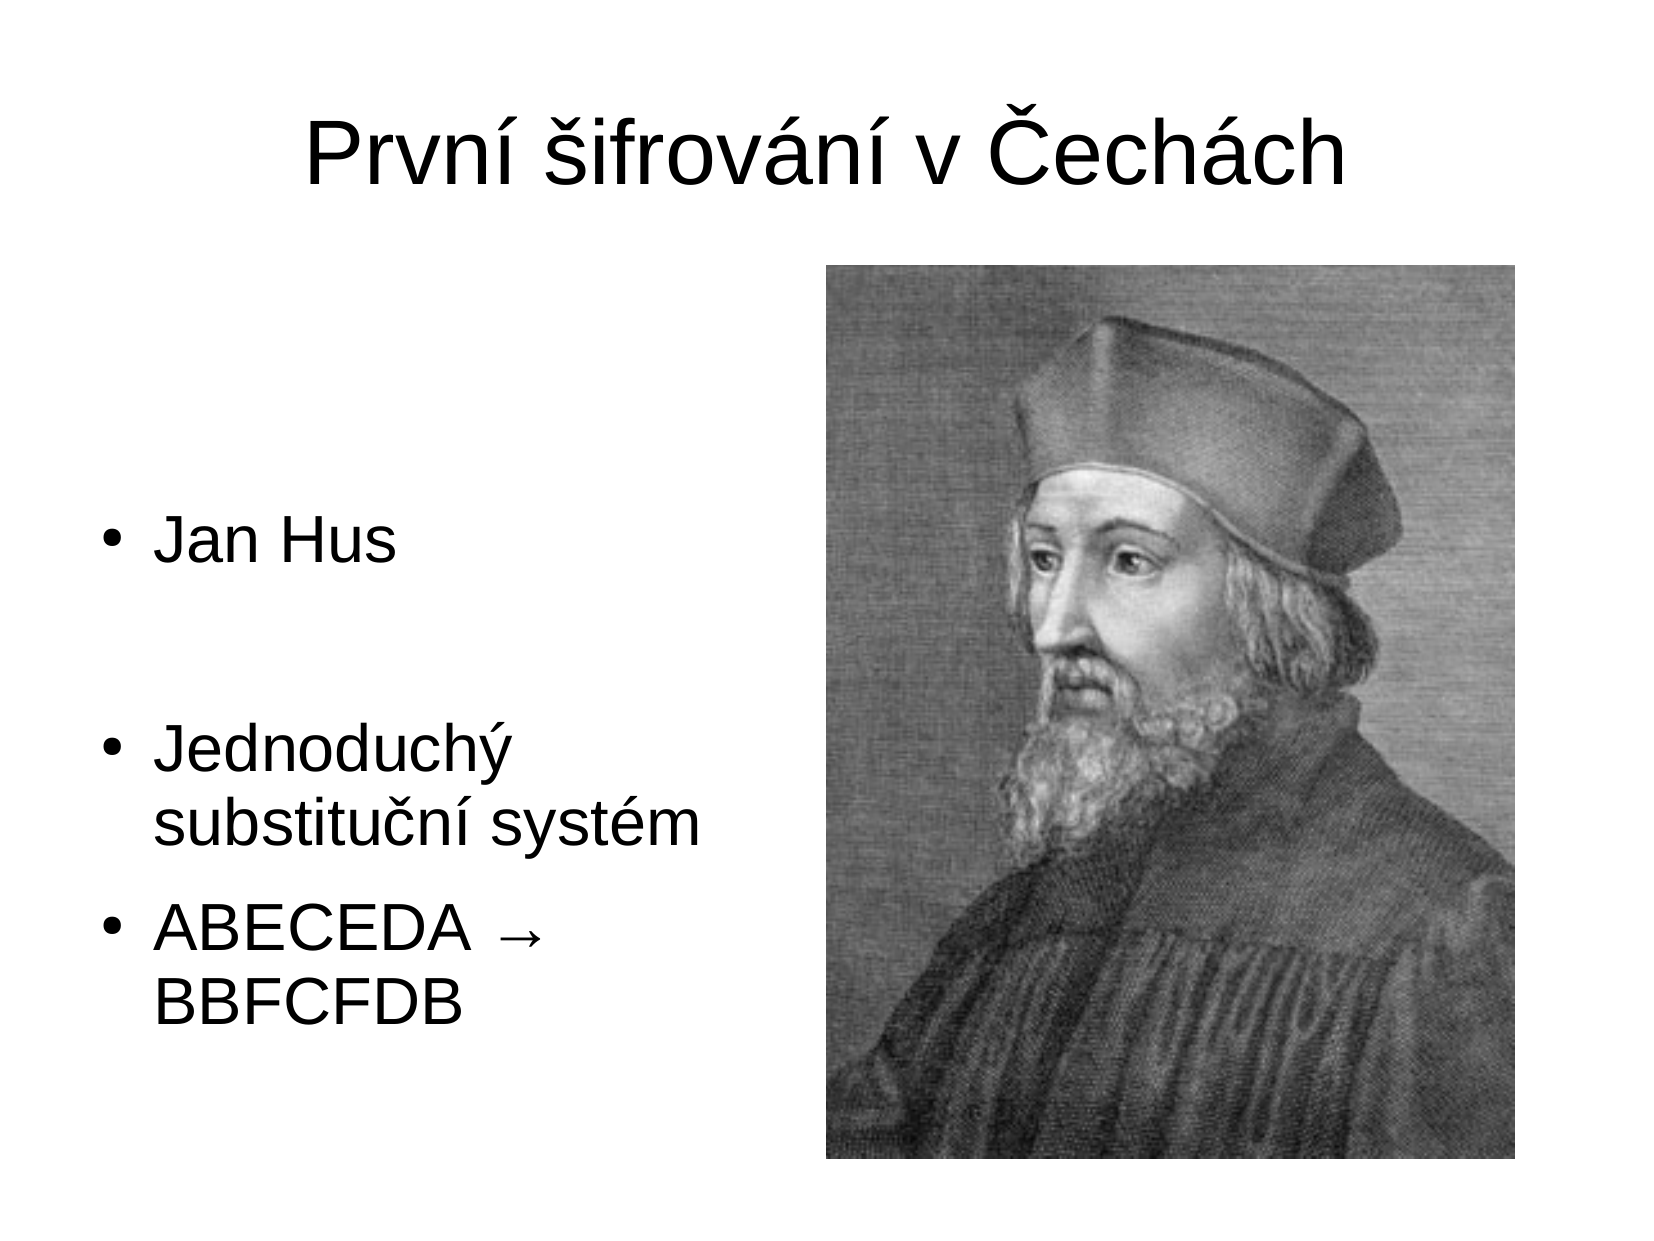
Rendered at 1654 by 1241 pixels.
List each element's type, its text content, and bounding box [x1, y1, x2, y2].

list Jan Hus Jednoduchý substituční systém ABECEDA → BBFCFDB [82, 501, 798, 1144]
title První šifrování v Čechách [82, 56, 1571, 250]
picture [826, 265, 1515, 1159]
